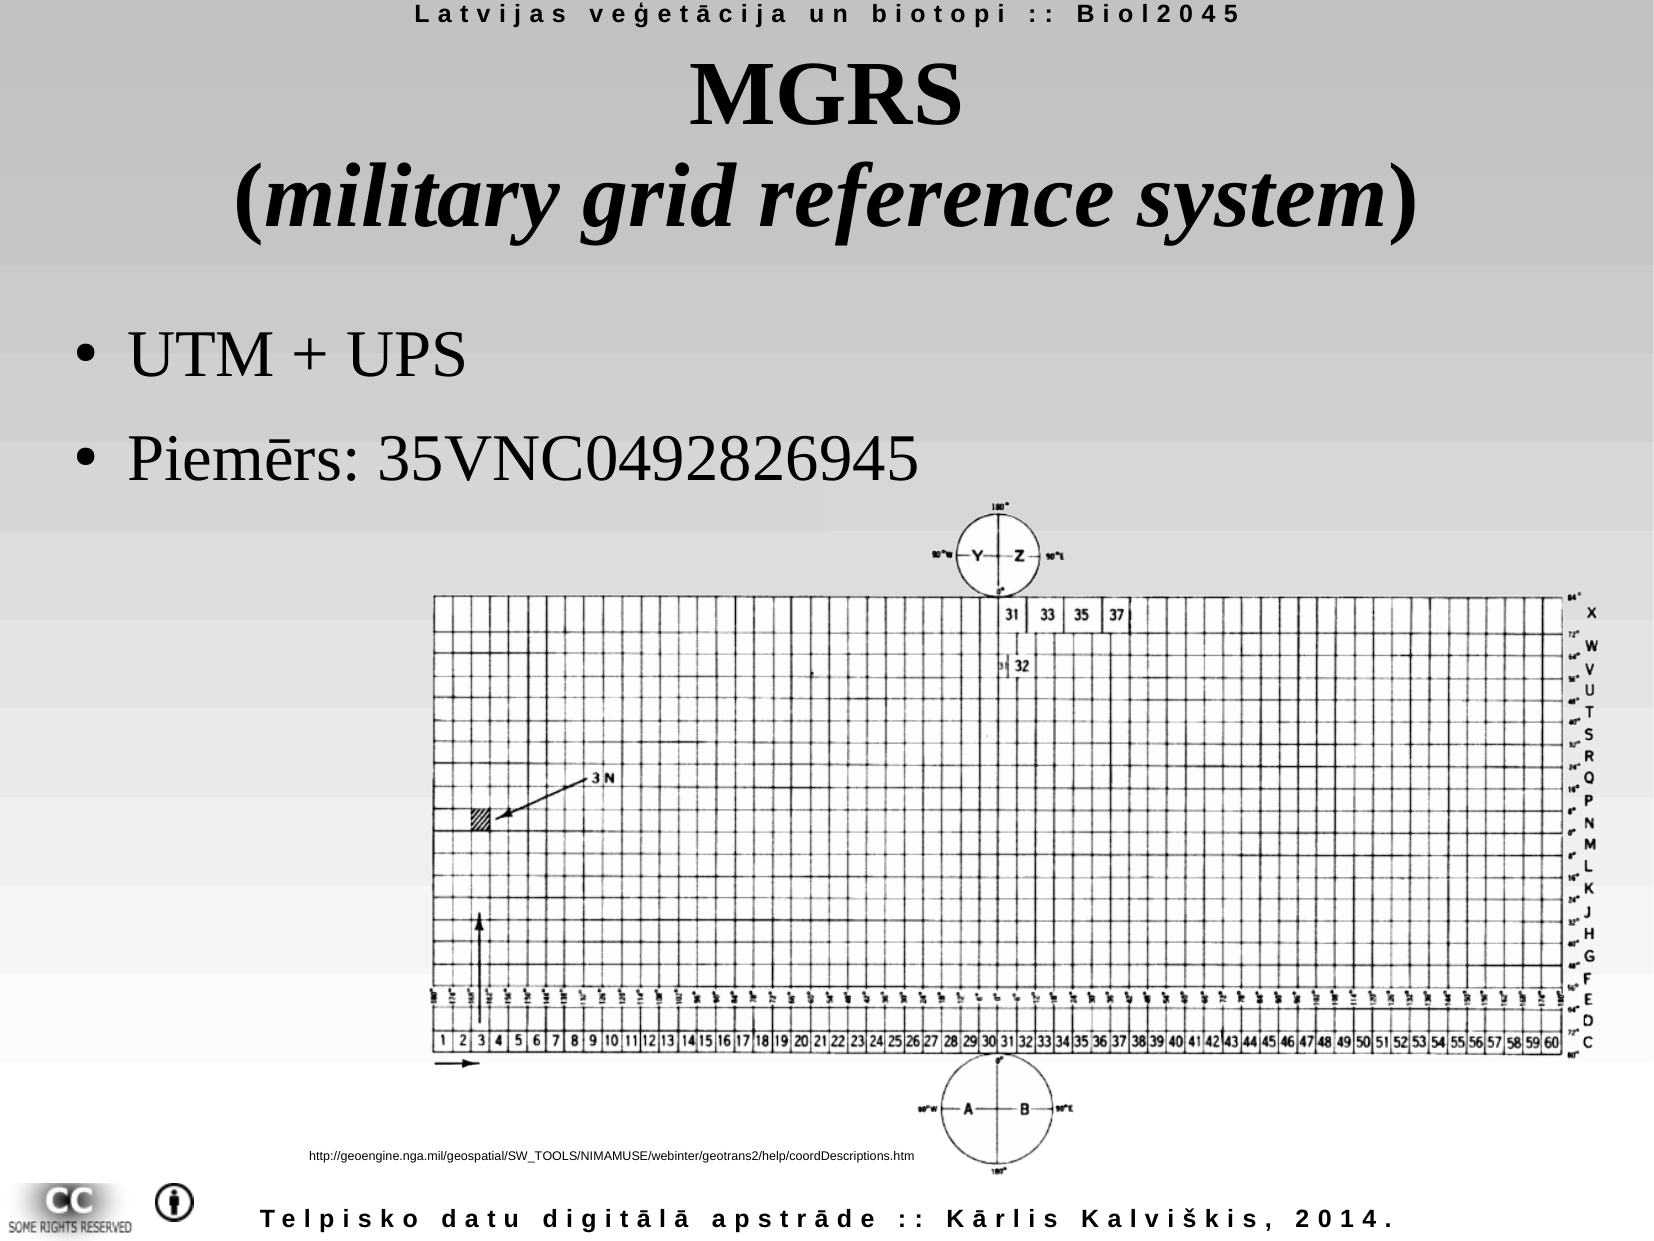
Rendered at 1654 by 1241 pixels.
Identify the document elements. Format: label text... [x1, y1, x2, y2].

list UTM + UPS Piemērs: 35VNC0492826945 [56, 317, 1600, 1175]
text_box http://geoengine.nga.mil/geospatial/SW_TOOLS/NIMAMUSE/webinter/geotrans2/help/coordDescriptions.htm [307, 1148, 915, 1164]
picture [0, 287, 1654, 1241]
title MGRS (military grid reference system) [0, 1, 1654, 287]
